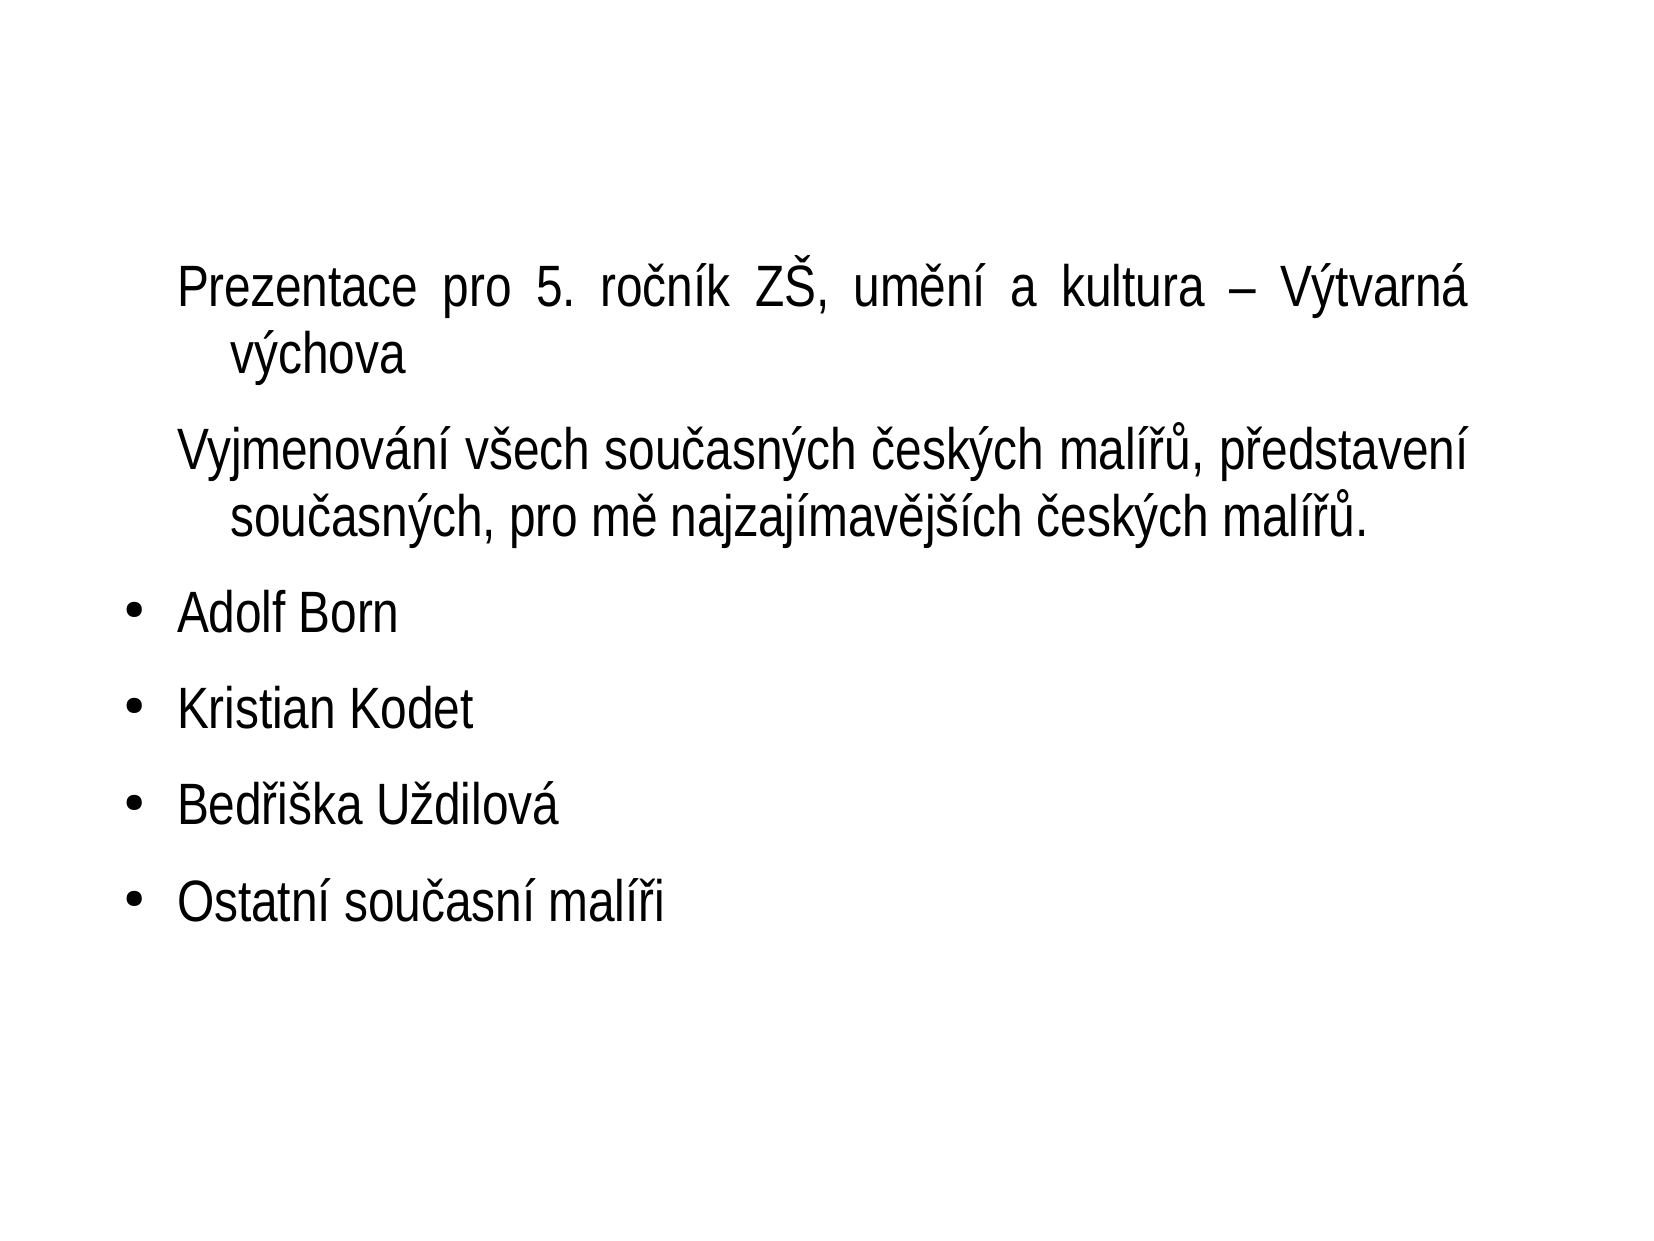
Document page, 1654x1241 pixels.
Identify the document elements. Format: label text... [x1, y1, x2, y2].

list Prezentace pro 5. ročník ZŠ, umění a kultura – Výtvarná výchova Vyjmenování všech současných českých malířů, představení současných, pro mě najzajímavějších českých malířů. Adolf Born Kristian Kodet Bedřiška Uždilová Ostatní současní malíři [88, 252, 1470, 1034]
